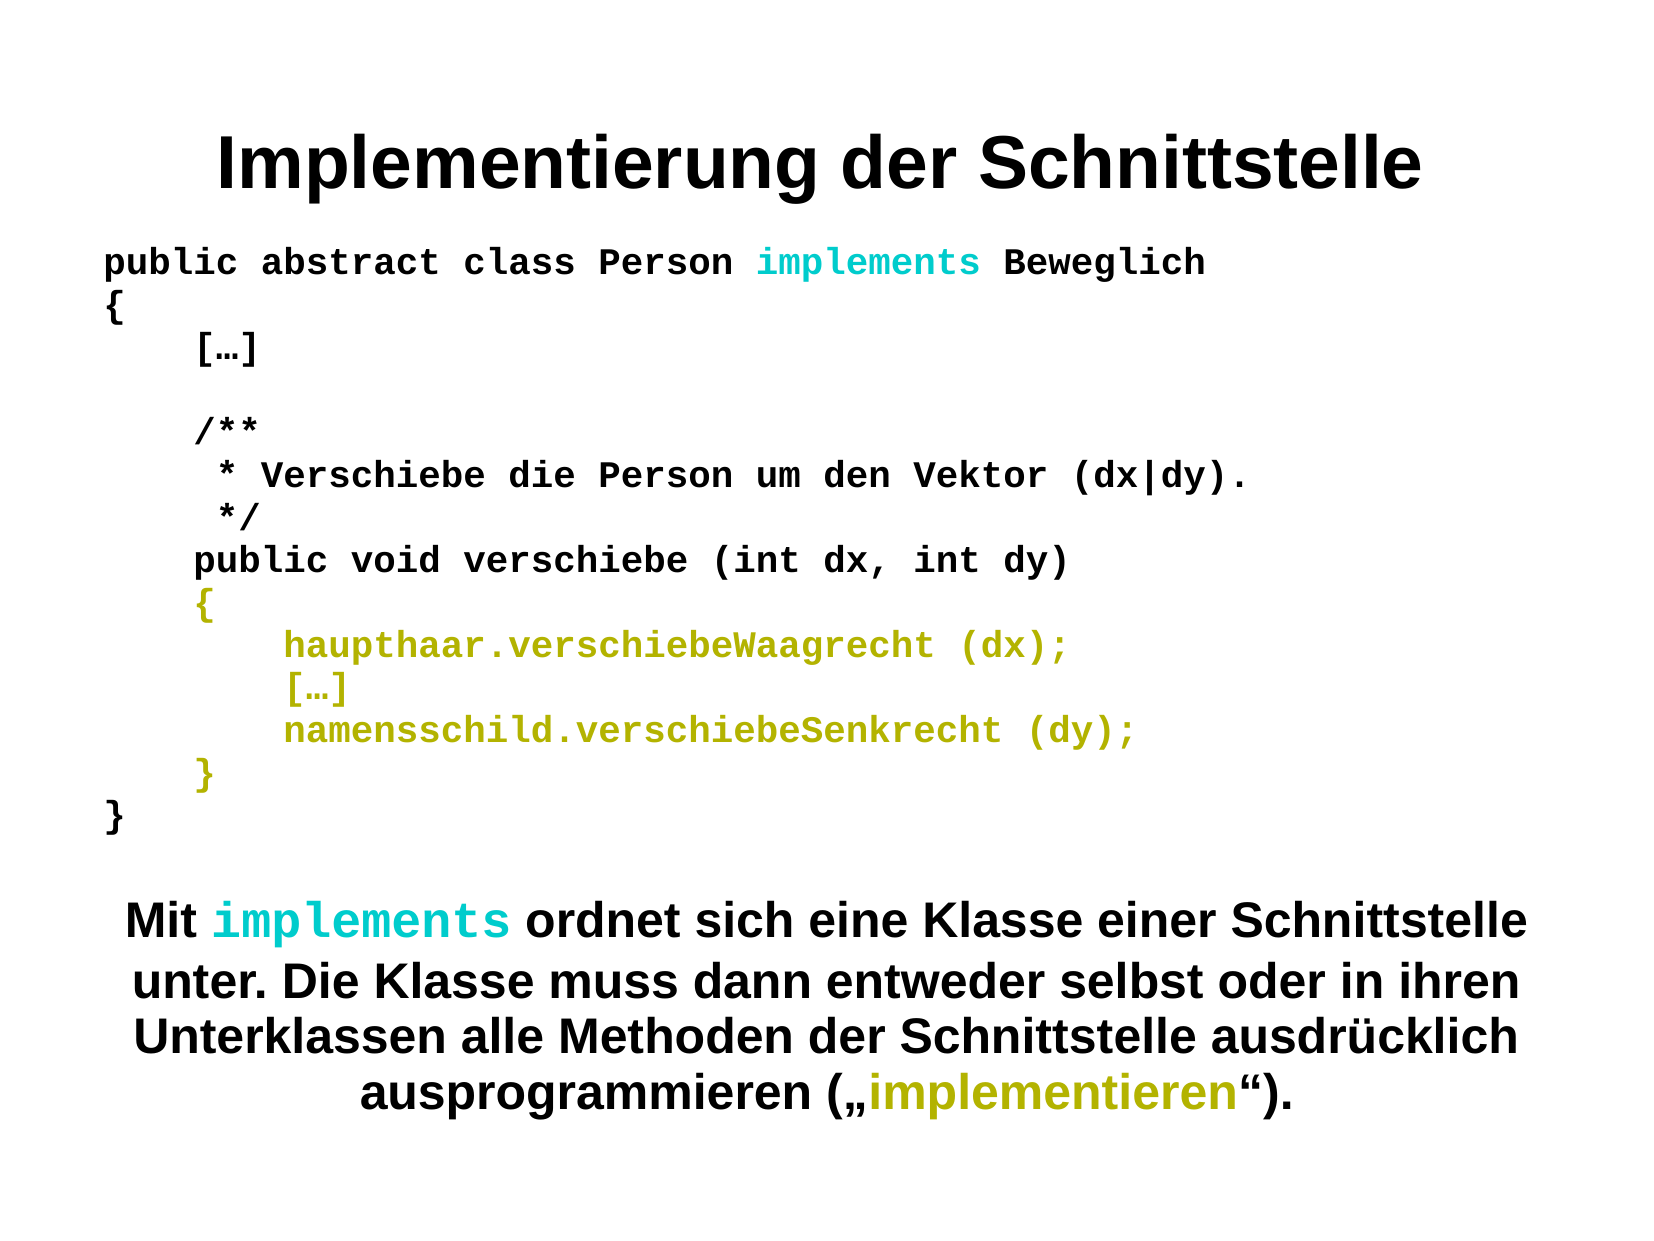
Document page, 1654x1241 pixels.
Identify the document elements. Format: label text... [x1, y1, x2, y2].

text_box public abstract class Person implements Beweglich { […] /** * Verschiebe die Person um den Vektor (dx|dy). */ public void verschiebe (int dx, int dy) { haupthaar.verschiebeWaagrecht (dx); […] namensschild.verschiebeSenkrecht (dy); } } [88, 236, 1625, 847]
text_box Mit implements ordnet sich eine Klasse einer Schnittstelle unter. Die Klasse muss dann entweder selbst oder in ihren Unterklassen alle Methoden der Schnittstelle ausdrücklich ausprogrammieren („implementieren“). [59, 885, 1595, 1133]
title Implementierung der Schnittstelle [76, 118, 1565, 207]
